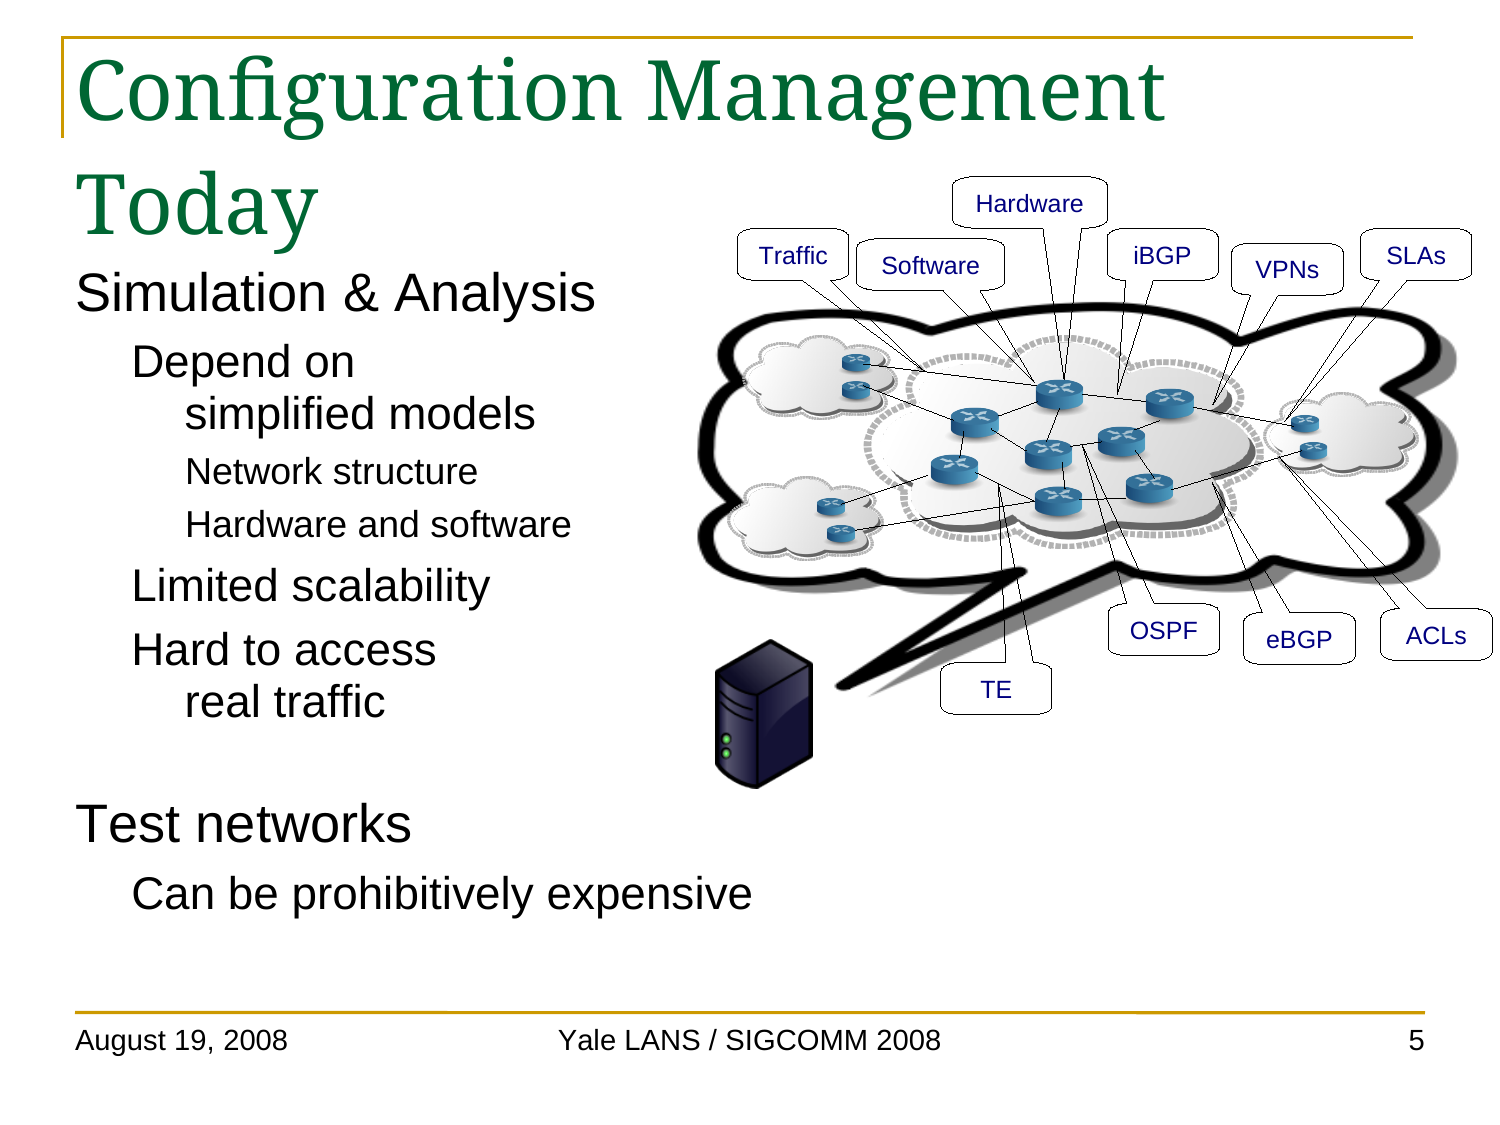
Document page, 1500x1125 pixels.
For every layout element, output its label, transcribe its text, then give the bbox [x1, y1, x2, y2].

text_box TE [940, 483, 1052, 715]
text_box Traffic [737, 228, 925, 371]
picture [676, 280, 1481, 789]
text_box OSPF [1082, 444, 1220, 656]
list Simulation & Analysis Depend on simplified models Network structure Hardware and software Limited scalability Hard to access real traffic Test networks Can be prohibitively expensive [75, 262, 1425, 991]
text_box Hardware [952, 176, 1108, 380]
title Configuration Management Today [75, 48, 1425, 243]
text_box eBGP [1212, 482, 1356, 665]
text_box iBGP [1107, 228, 1219, 395]
text_box VPNs [1212, 243, 1344, 405]
text_box SLAs [1284, 228, 1472, 422]
text_box Software [856, 238, 1035, 383]
text_box ACLs [1279, 456, 1493, 661]
